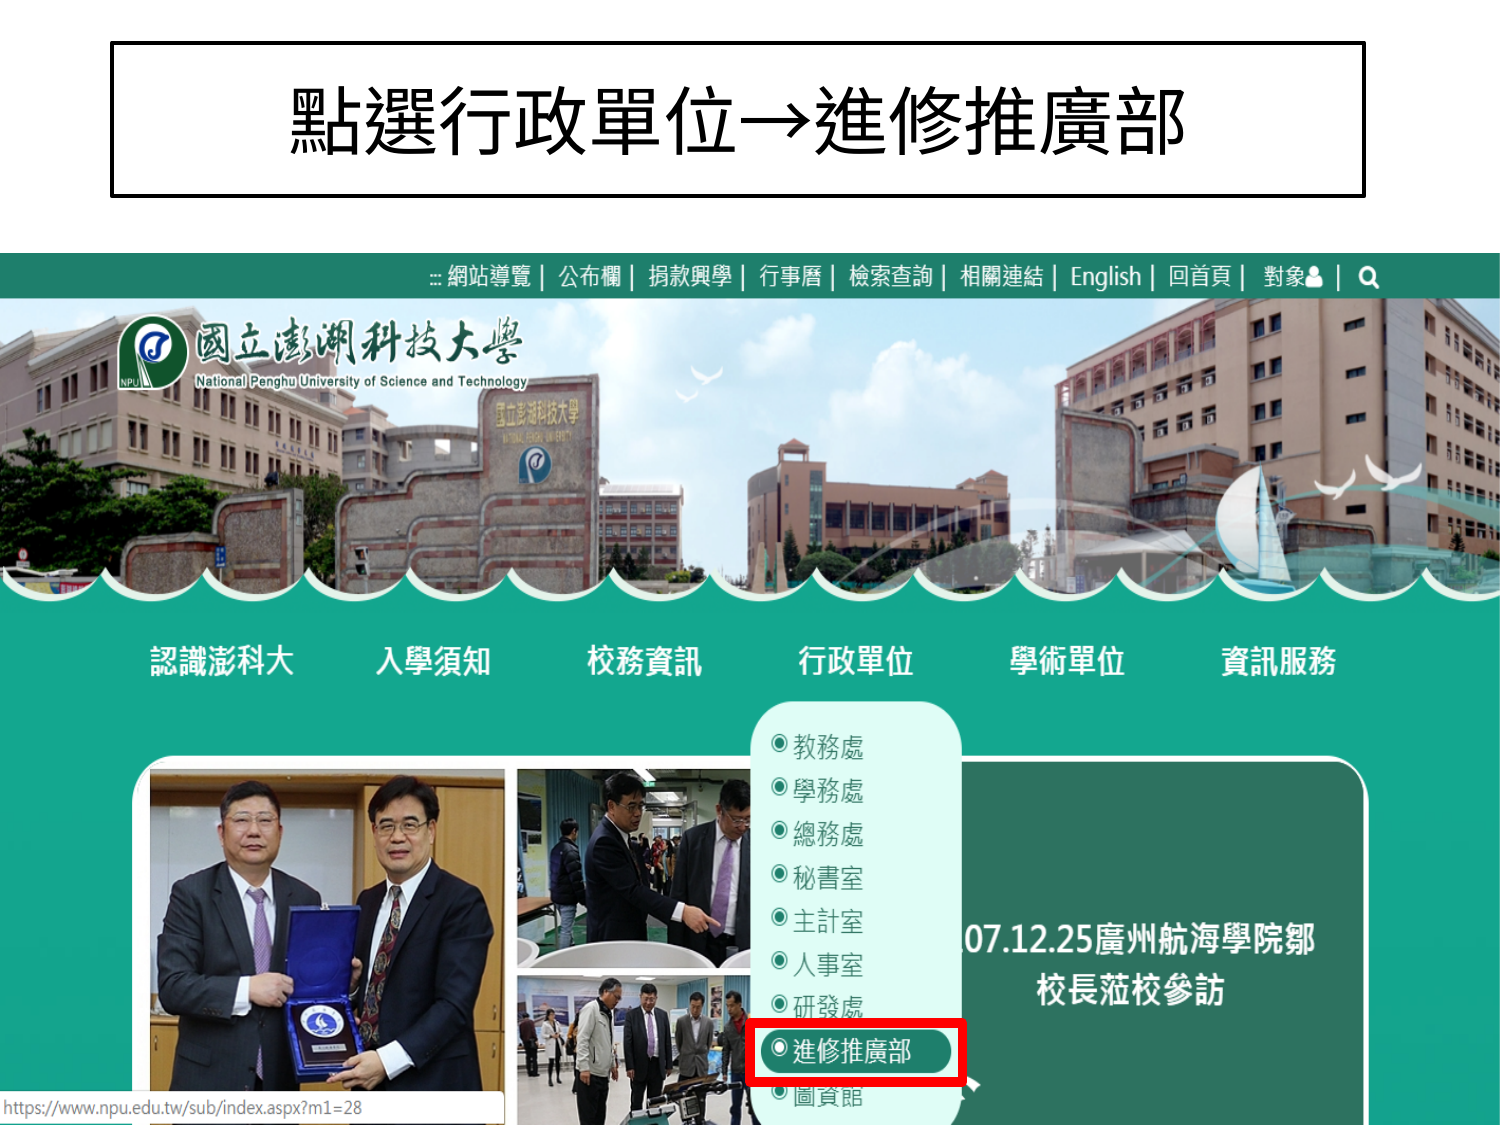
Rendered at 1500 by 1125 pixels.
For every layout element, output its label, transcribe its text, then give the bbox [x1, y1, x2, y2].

picture [0, 253, 1500, 1125]
text_box 點選行政單位→進修推廣部 [112, 42, 1365, 197]
